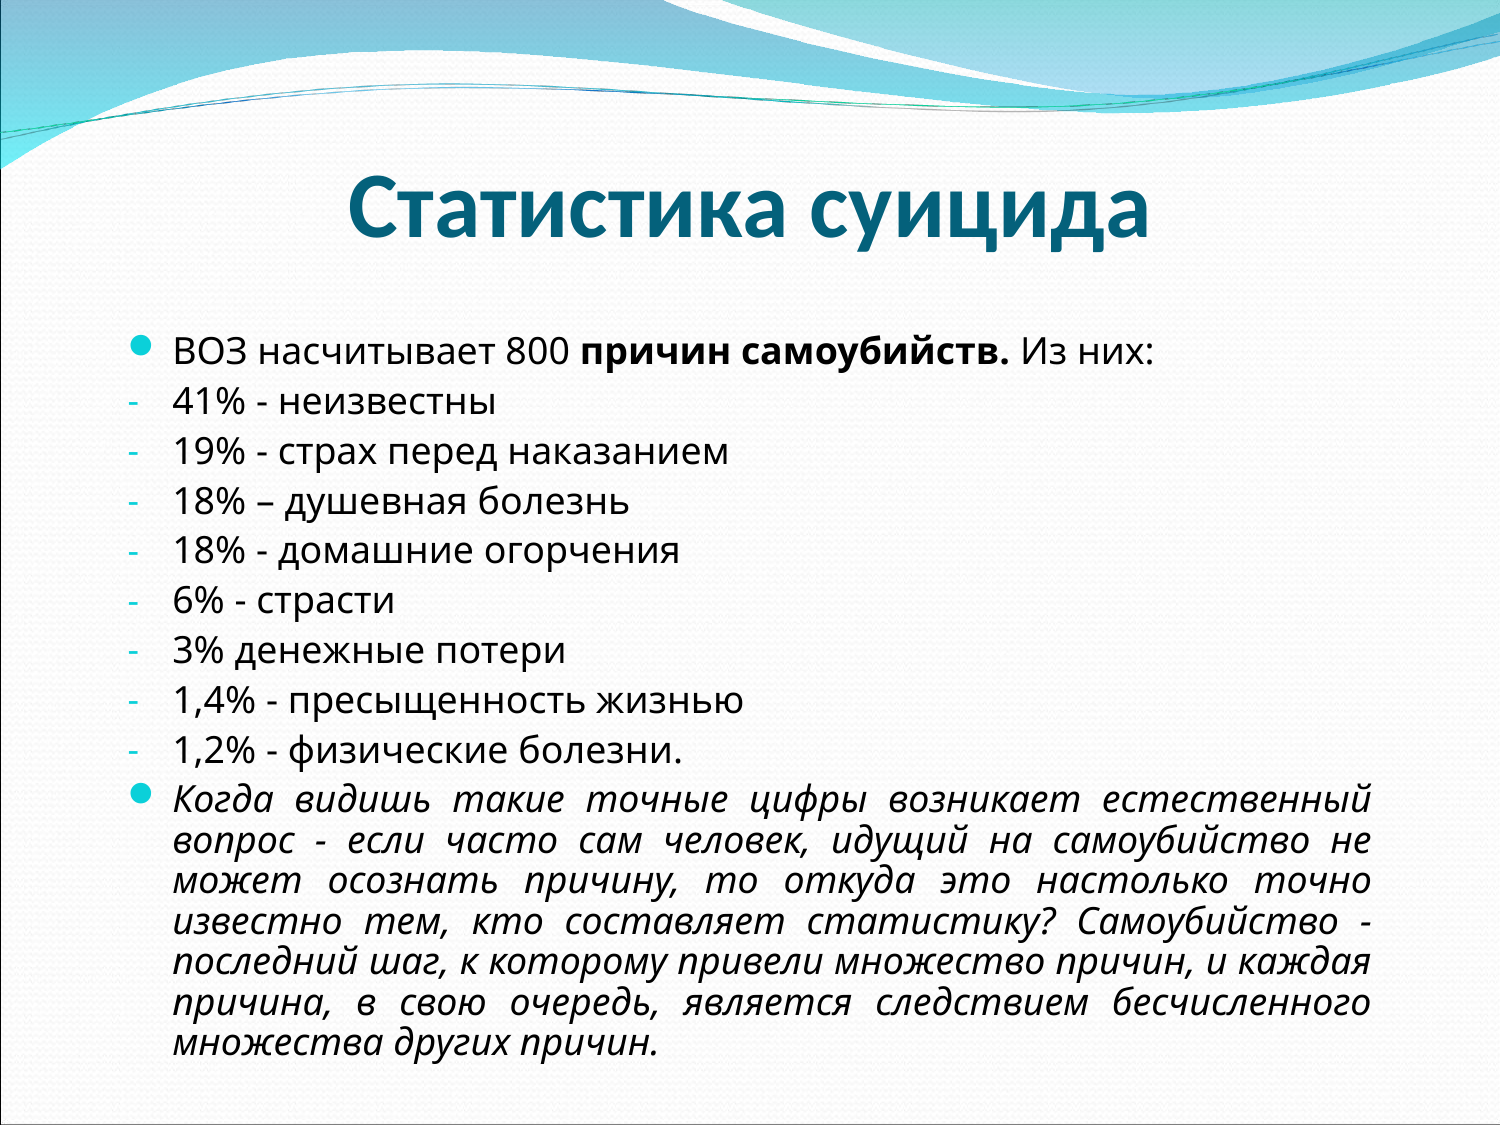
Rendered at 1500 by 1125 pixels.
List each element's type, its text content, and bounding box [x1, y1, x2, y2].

list ВОЗ насчитывает 800 причин самоубийств. Из них: 41% - неизвестны 19% - страх перед наказанием 18% – душевная болезнь 18% - домашние огорчения 6% - страсти 3% денежные потери 1,4% - пресыщенность жизнью 1,2% - физические болезни. Когда видишь такие точные цифры возникает естественный вопрос - если часто сам человек, идущий на самоубийство не может осознать причину, то откуда это настолько точно известно тем, кто составляет статистику? Самоубийство - последний шаг, к которому привели множество причин, и каждая причина, в свою очередь, является следствием бесчисленного множества других причин. [112, 324, 1388, 1075]
title Статистика суицида [112, 131, 1388, 257]
picture [0, 0, 1500, 1125]
